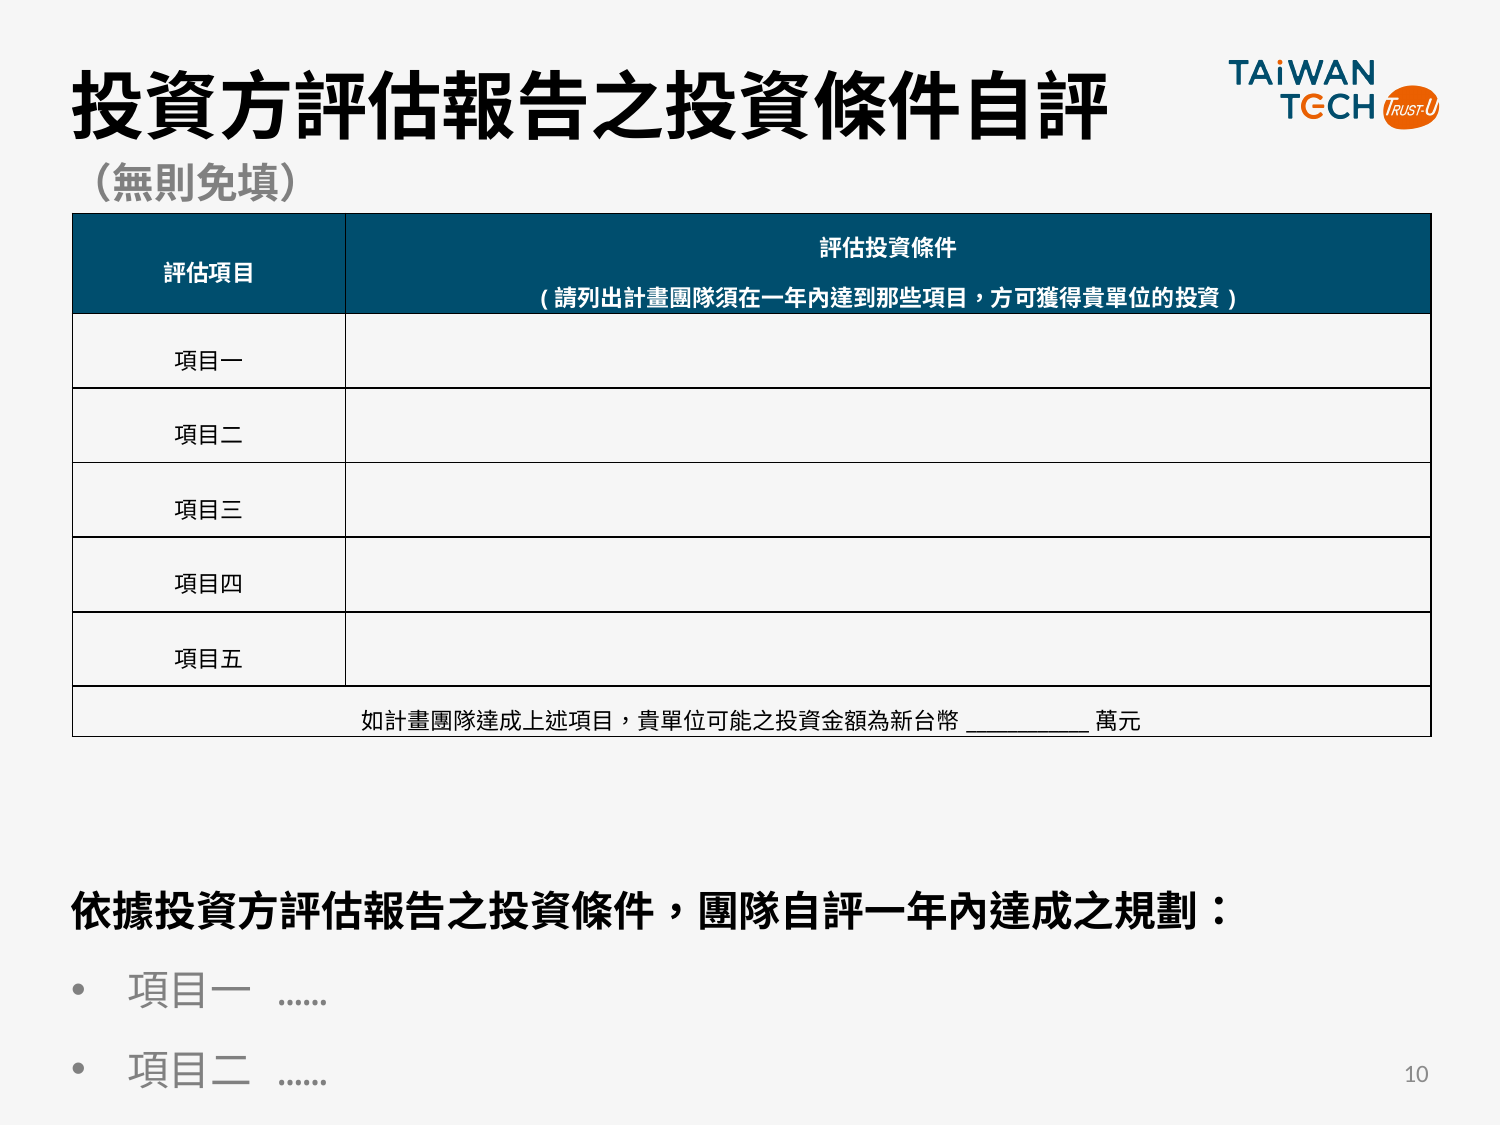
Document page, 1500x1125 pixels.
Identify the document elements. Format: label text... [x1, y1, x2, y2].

table_cell 項目五 [73, 613, 345, 685]
table_header 評估投資條件 (請列出計畫團隊須在一年內達到那些項目，方可獲得貴單位的投資) [346, 235, 1430, 313]
table_cell 如計畫團隊達成上述項目，貴單位可能之投資金額為新台幣____________萬元 [73, 687, 1430, 736]
table_cell 項目四 [73, 538, 345, 611]
slide_number <編號> [1106, 1042, 1445, 1103]
title 投資方評估報告之投資條件自評 [55, 33, 1444, 112]
table_cell [346, 314, 1430, 387]
table_cell [346, 389, 1430, 462]
table_cell [346, 538, 1430, 611]
table_cell 項目一 [73, 314, 345, 387]
text_box （無則免填） [55, 112, 1444, 235]
table_cell 項目二 [73, 389, 345, 462]
table_cell 項目三 [73, 463, 345, 536]
list 依據投資方評估報告之投資條件，團隊自評一年內達成之規劃： 項目一 …… 項目二 …… 項目三 …… [55, 235, 1444, 1088]
table_cell [346, 463, 1430, 536]
table_cell [346, 613, 1430, 685]
table_header 評估項目 [73, 235, 345, 313]
